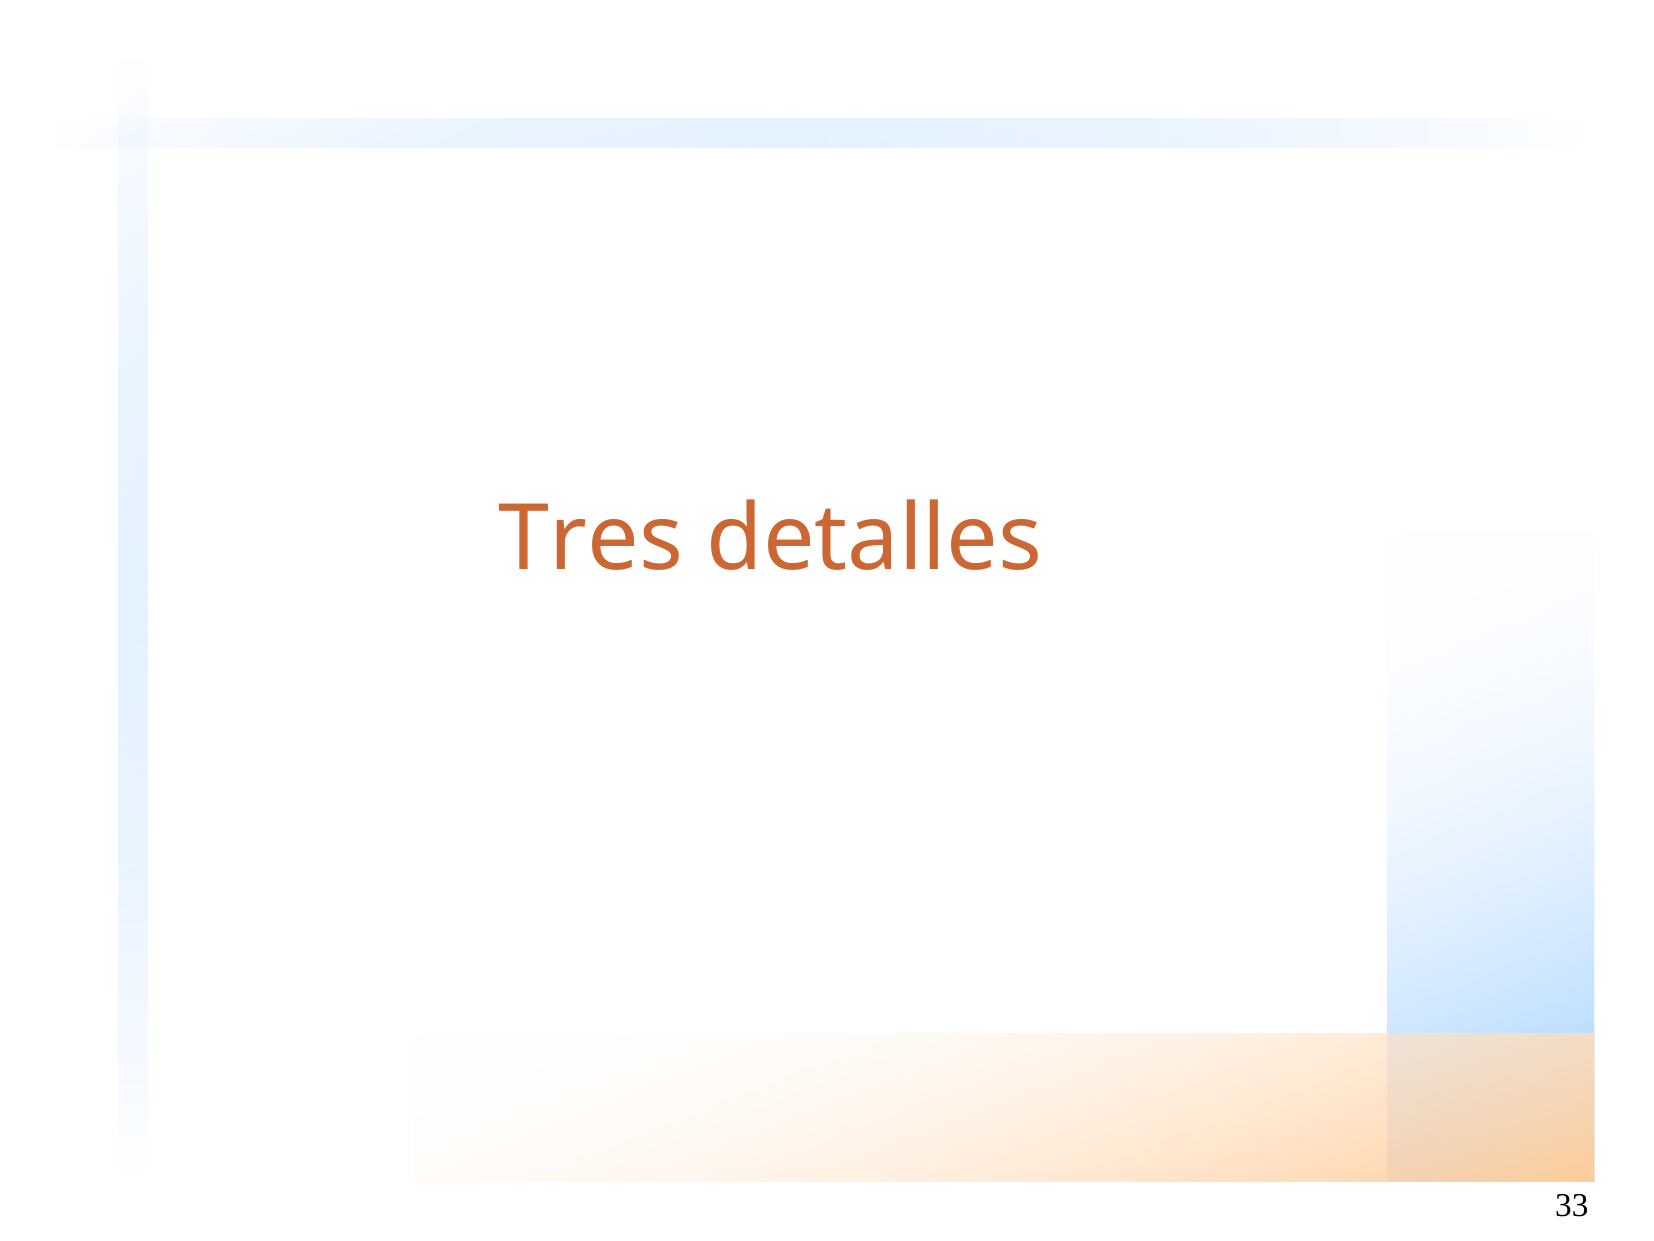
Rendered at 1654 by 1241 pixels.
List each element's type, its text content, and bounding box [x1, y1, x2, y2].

title Tres detalles [153, 457, 1388, 610]
